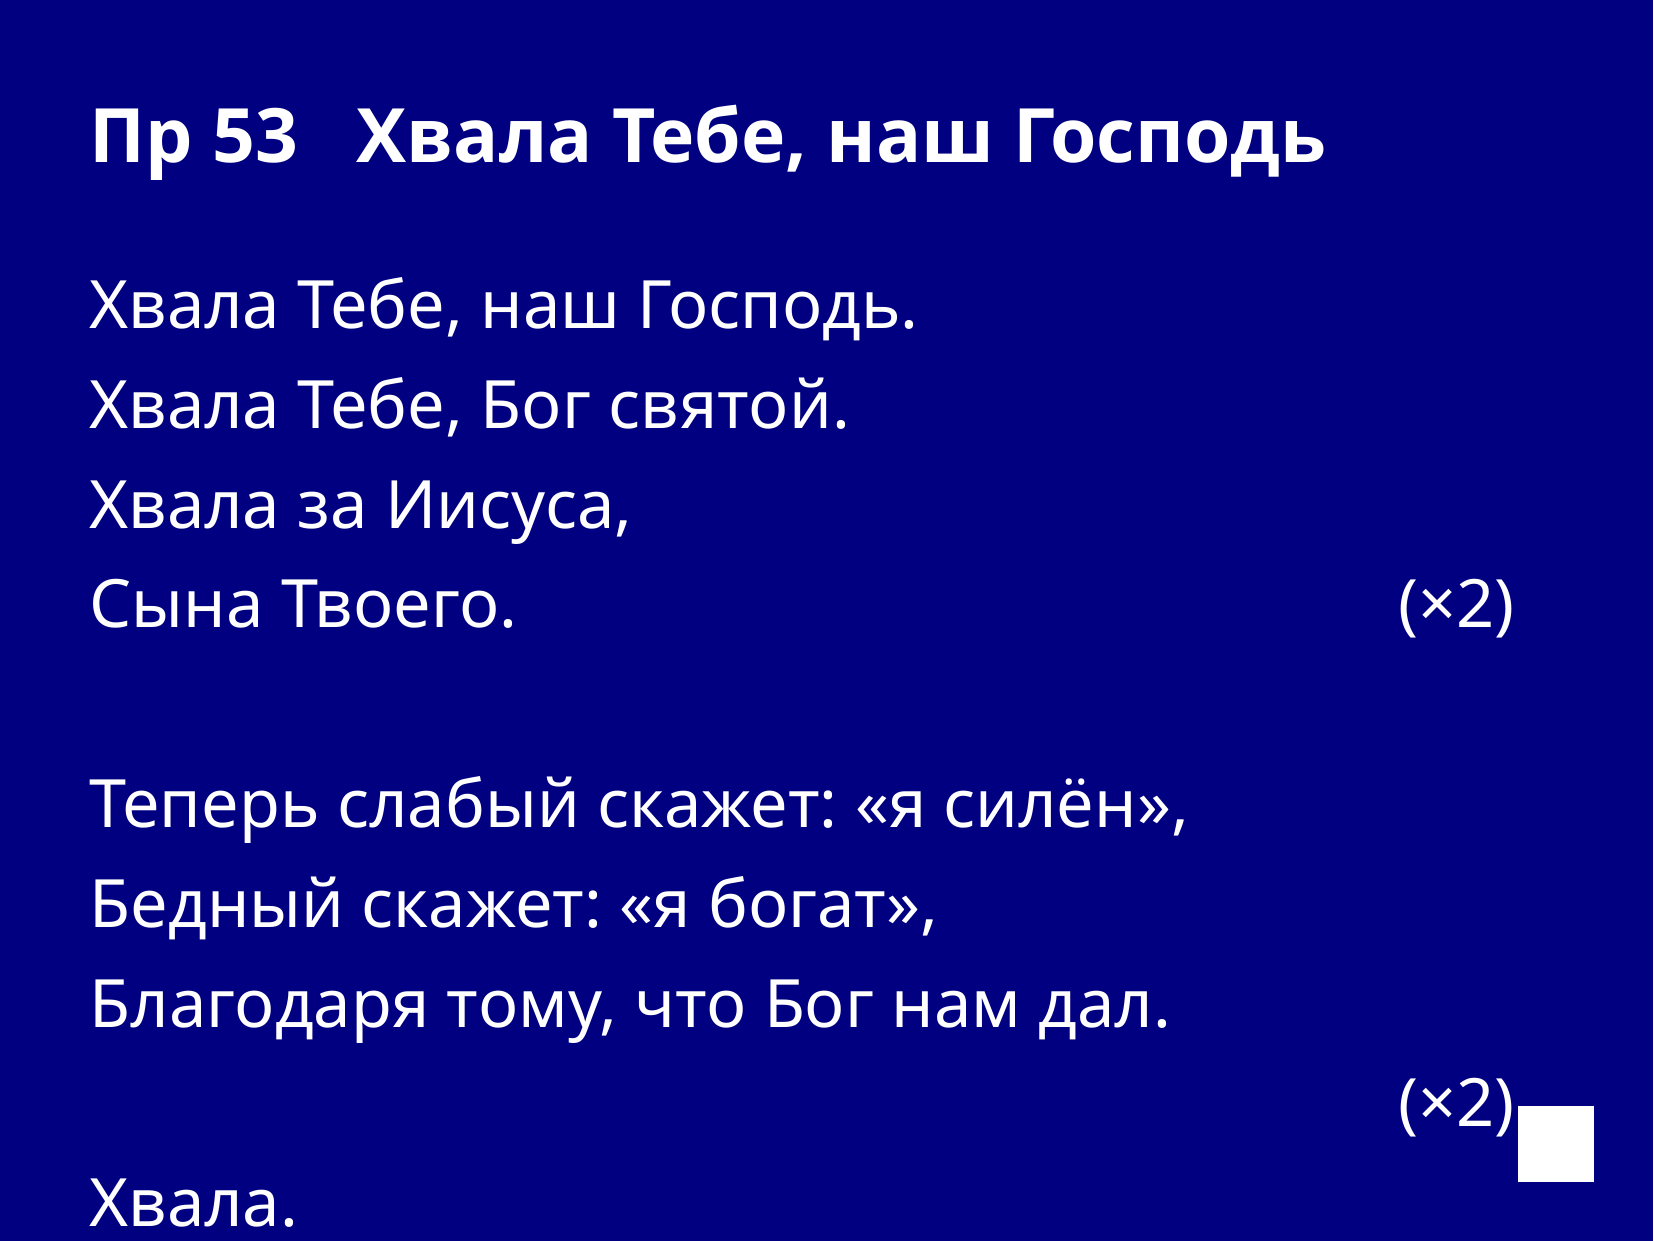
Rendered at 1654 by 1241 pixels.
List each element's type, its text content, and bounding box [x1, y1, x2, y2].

text_box Пр 53 Хвала Тебе, наш Господь [75, 75, 1576, 188]
text_box Хвала Тебе, наш Господь. Хвала Тебе, Бог святой. Хвала за Иисуса, Сына Твоего. (×2) Теперь слабый скажет: «я силён», Бедный скажет: «я богат», Благодаря тому, что Бог нам дал. (×2) Хвала. [75, 188, 1576, 1163]
text_box [1518, 1106, 1594, 1182]
